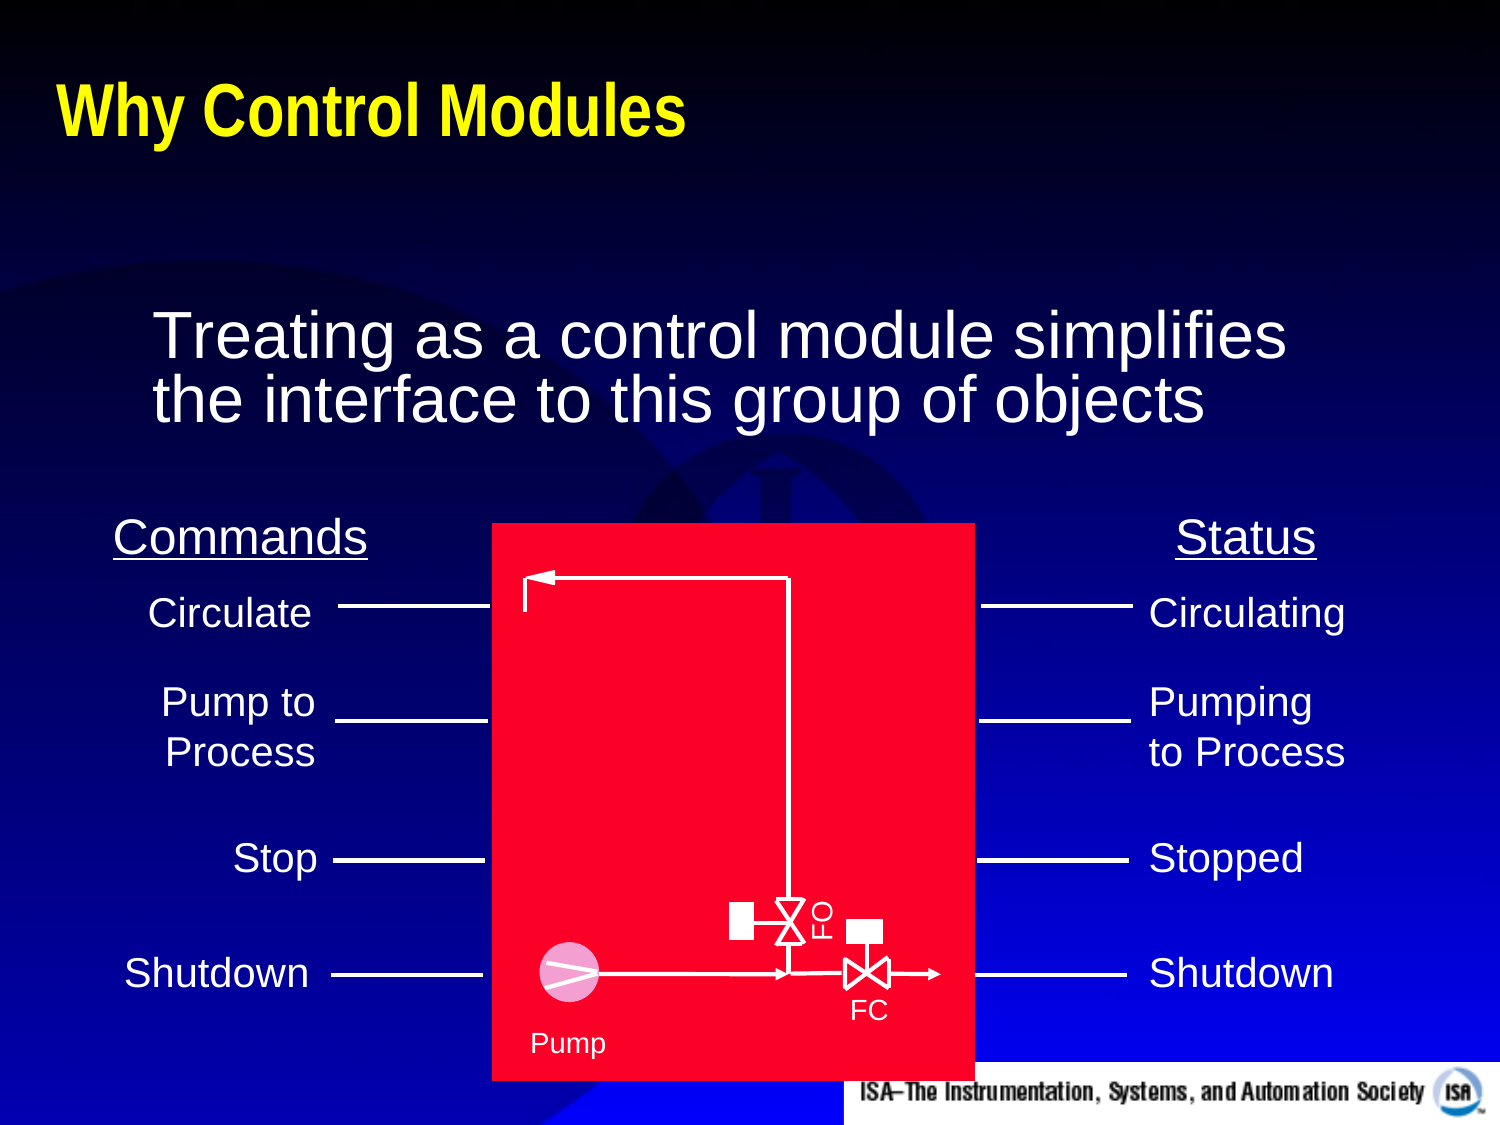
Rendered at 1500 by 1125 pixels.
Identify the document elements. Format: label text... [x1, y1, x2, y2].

text_box Commands [97, 497, 384, 573]
title Why Control Modules [41, 12, 1463, 201]
text_box Circulate [132, 578, 328, 643]
text_box Shutdown [1133, 938, 1350, 1004]
list Treating as a control module simplifies the interface to this group of objects [137, 299, 1413, 976]
text_box Stop [217, 823, 334, 889]
text_box FC [835, 983, 904, 1034]
text_box Pump to Process [145, 667, 331, 783]
text_box Pump [515, 1016, 622, 1067]
text_box Shutdown [108, 938, 325, 1004]
text_box Status [1160, 497, 1332, 573]
text_box Pumping to Process [1133, 667, 1361, 783]
text_box Circulating [1133, 578, 1362, 643]
text_box Stopped [1133, 823, 1320, 889]
text_box [492, 523, 974, 1081]
text_box FO [795, 886, 846, 957]
picture [0, 0, 1500, 1125]
